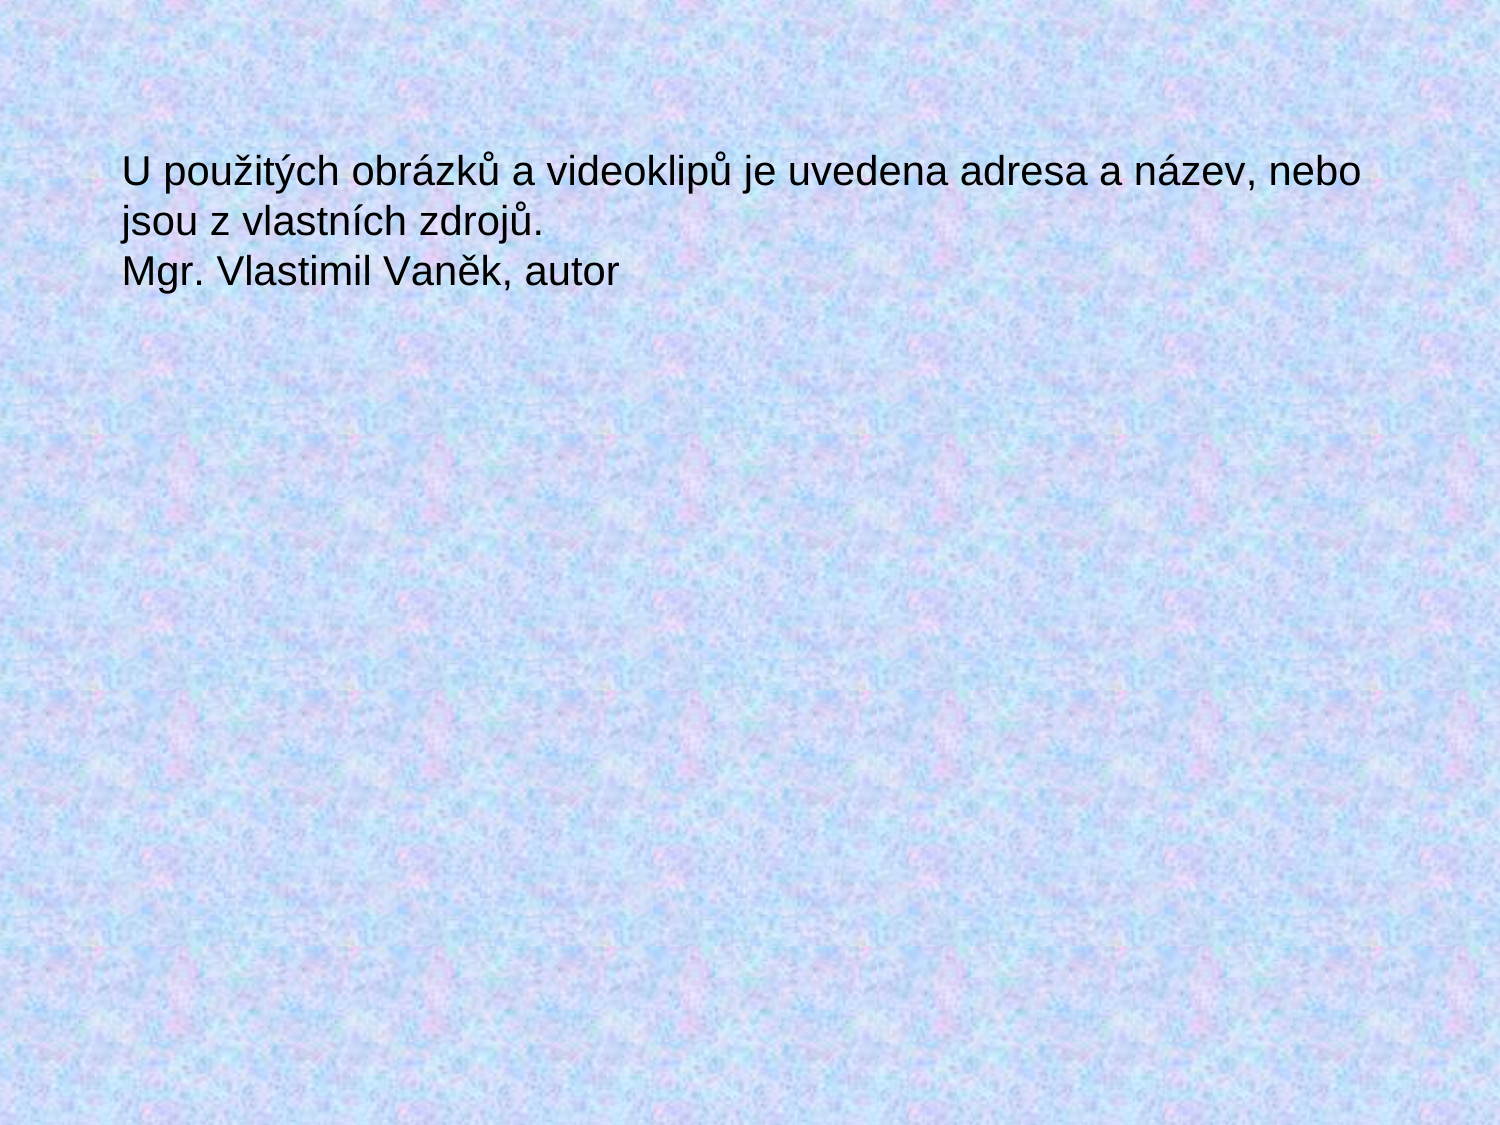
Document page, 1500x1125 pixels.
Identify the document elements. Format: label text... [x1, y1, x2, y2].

text_box U použitých obrázků a videoklipů je uvedena adresa a název, nebo jsou z vlastních zdrojů. Mgr. Vlastimil Vaněk, autor [106, 136, 1389, 302]
picture [0, 0, 1500, 1125]
